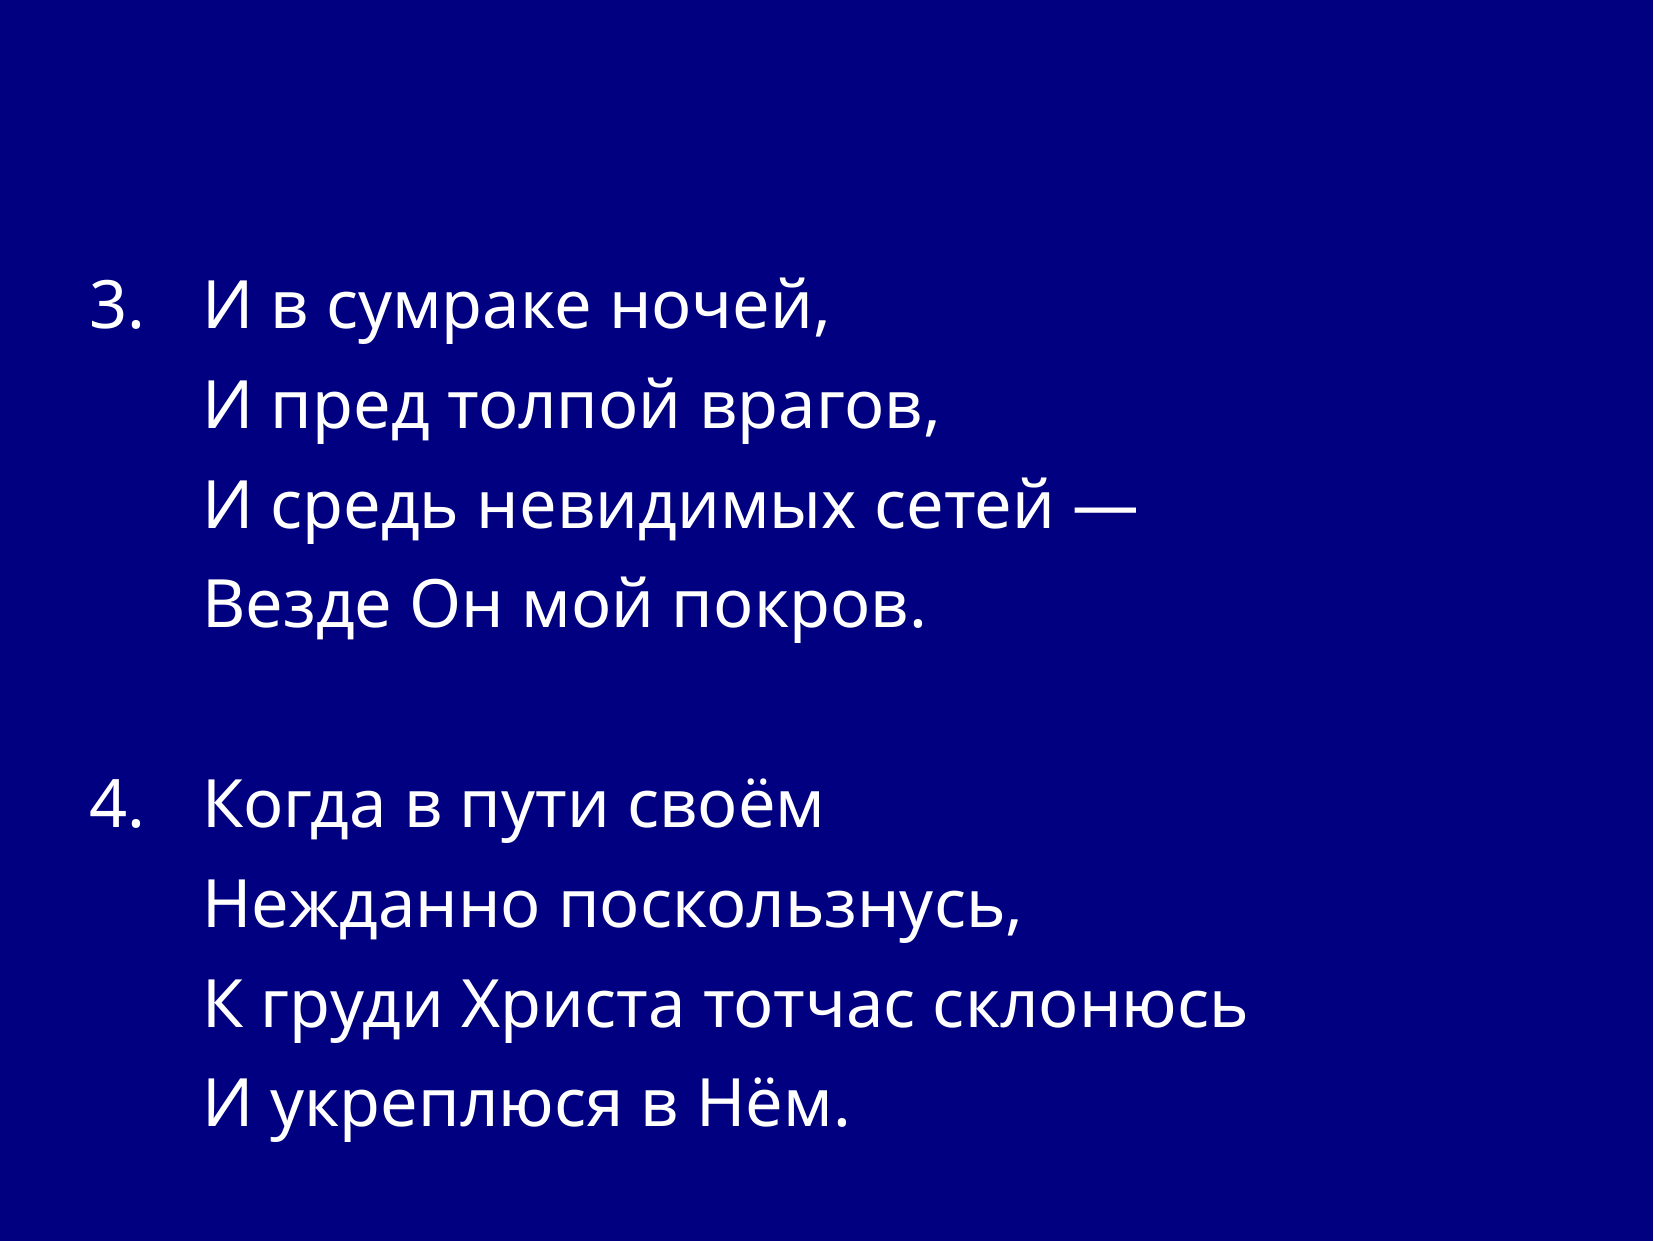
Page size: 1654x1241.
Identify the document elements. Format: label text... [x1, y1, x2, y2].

text_box 3. И в сумраке ночей, И пред толпой врагов, И средь невидимых сетей — Везде Он мой покров. 4. Когда в пути своём Нежданно поскользнусь, К груди Христа тотчас склонюсь И укреплюся в Нём. [75, 150, 1576, 1163]
